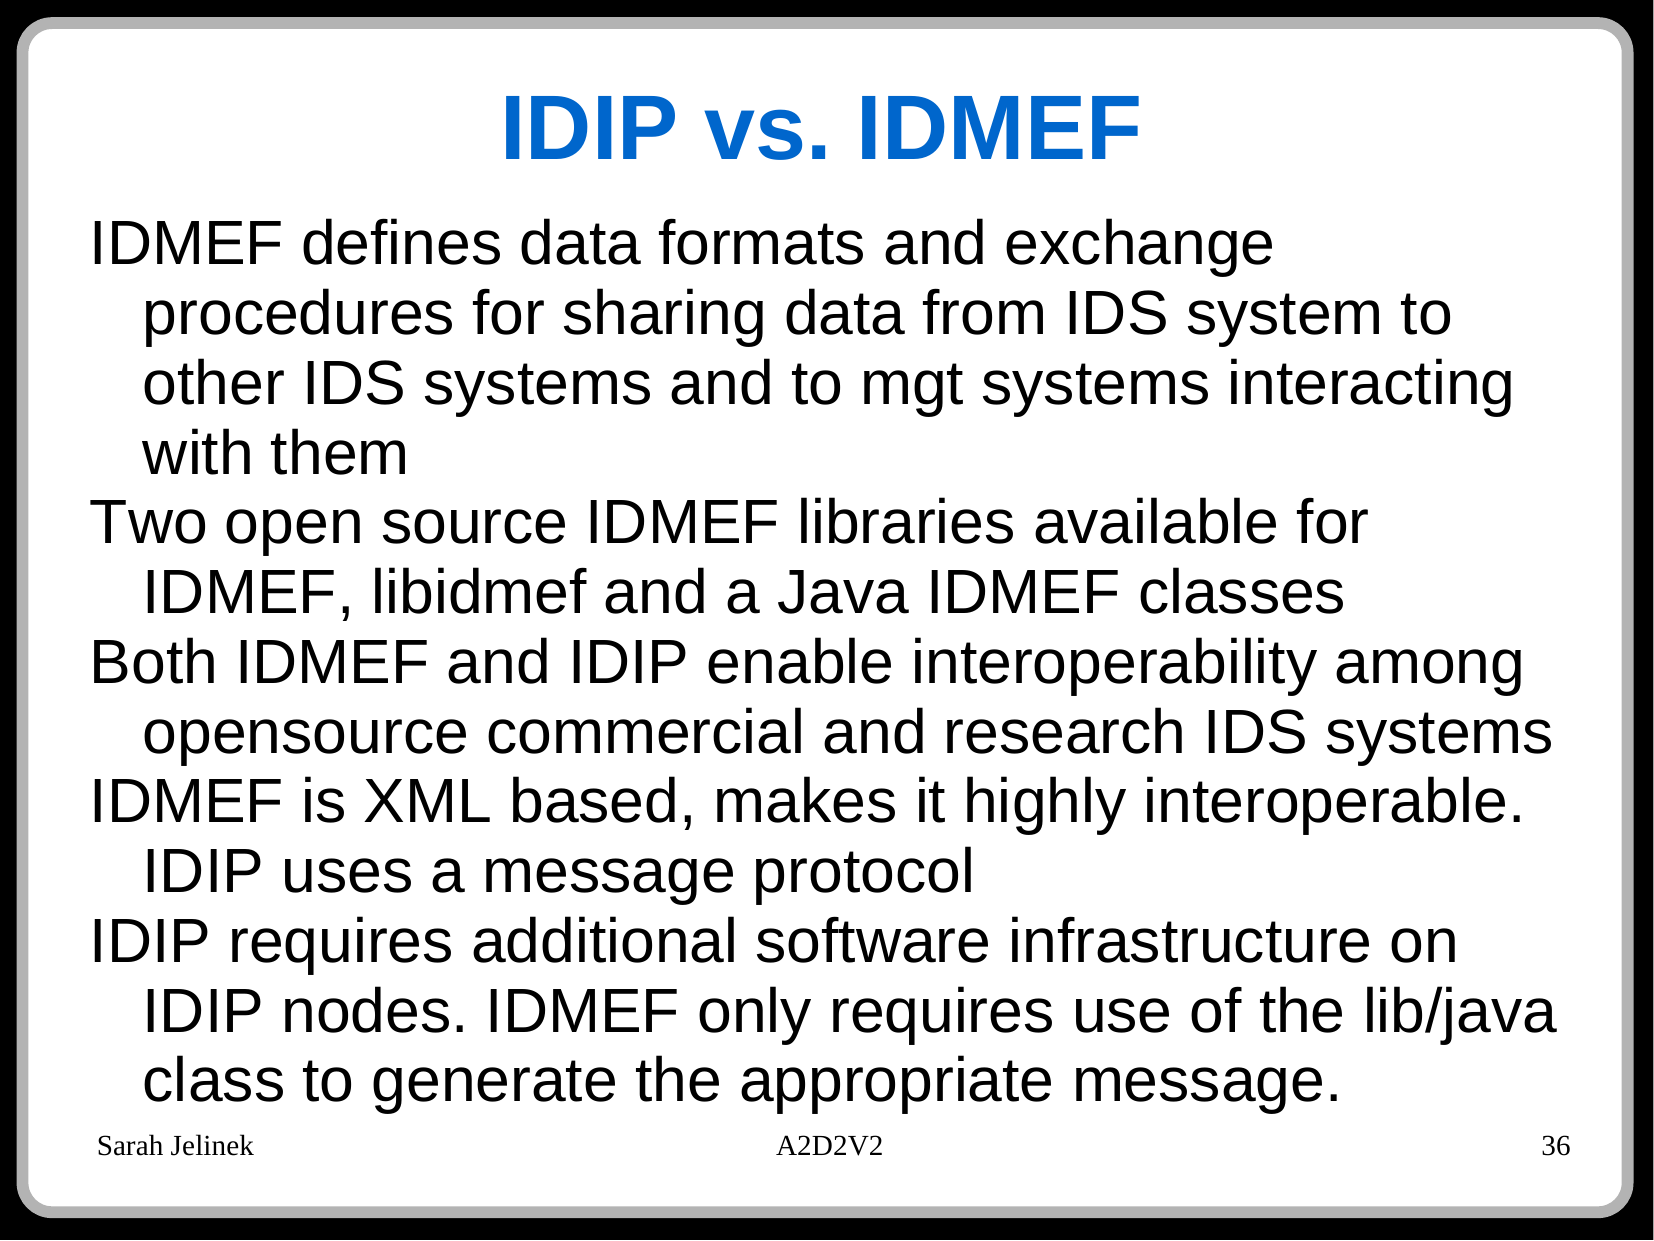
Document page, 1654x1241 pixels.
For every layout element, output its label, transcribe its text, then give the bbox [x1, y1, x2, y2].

list IDMEF defines data formats and exchange procedures for sharing data from IDS system to other IDS systems and to mgt systems interacting with them Two open source IDMEF libraries available for IDMEF, libidmef and a Java IDMEF classes Both IDMEF and IDIP enable interoperability among opensource commercial and research IDS systems IDMEF is XML based, makes it highly interoperable. IDIP uses a message protocol IDIP requires additional software infrastructure on IDIP nodes. IDMEF only requires use of the lib/java class to generate the appropriate message. [72, 208, 1591, 1126]
title IDIP vs. IDMEF [67, 56, 1577, 201]
